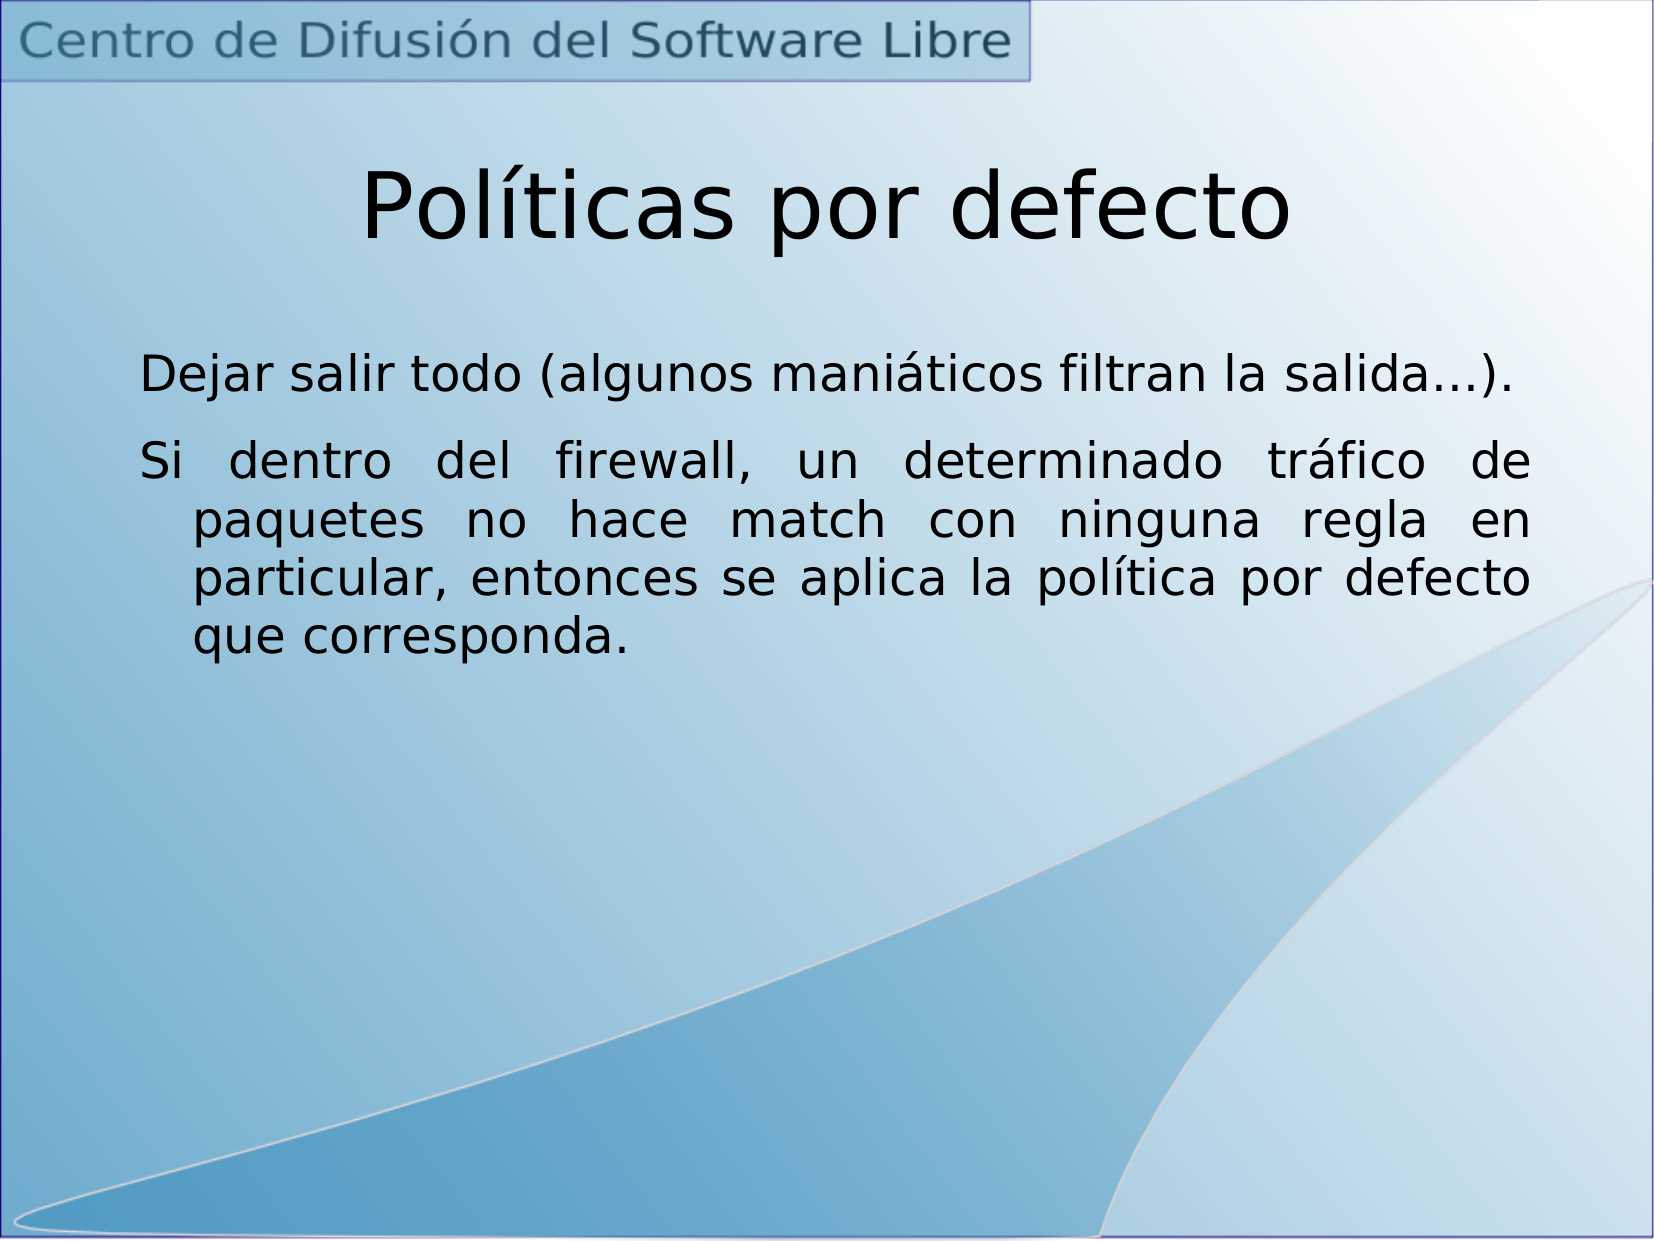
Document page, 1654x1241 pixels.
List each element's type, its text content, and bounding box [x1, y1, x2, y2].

picture [0, 0, 1654, 1241]
list Dejar salir todo (algunos maniáticos filtran la salida...). Si dentro del firewall, un determinado tráfico de paquetes no hace match con ninguna regla en particular, entonces se aplica la política por defecto que corresponda. [121, 344, 1534, 1127]
title Políticas por defecto [121, 102, 1534, 311]
